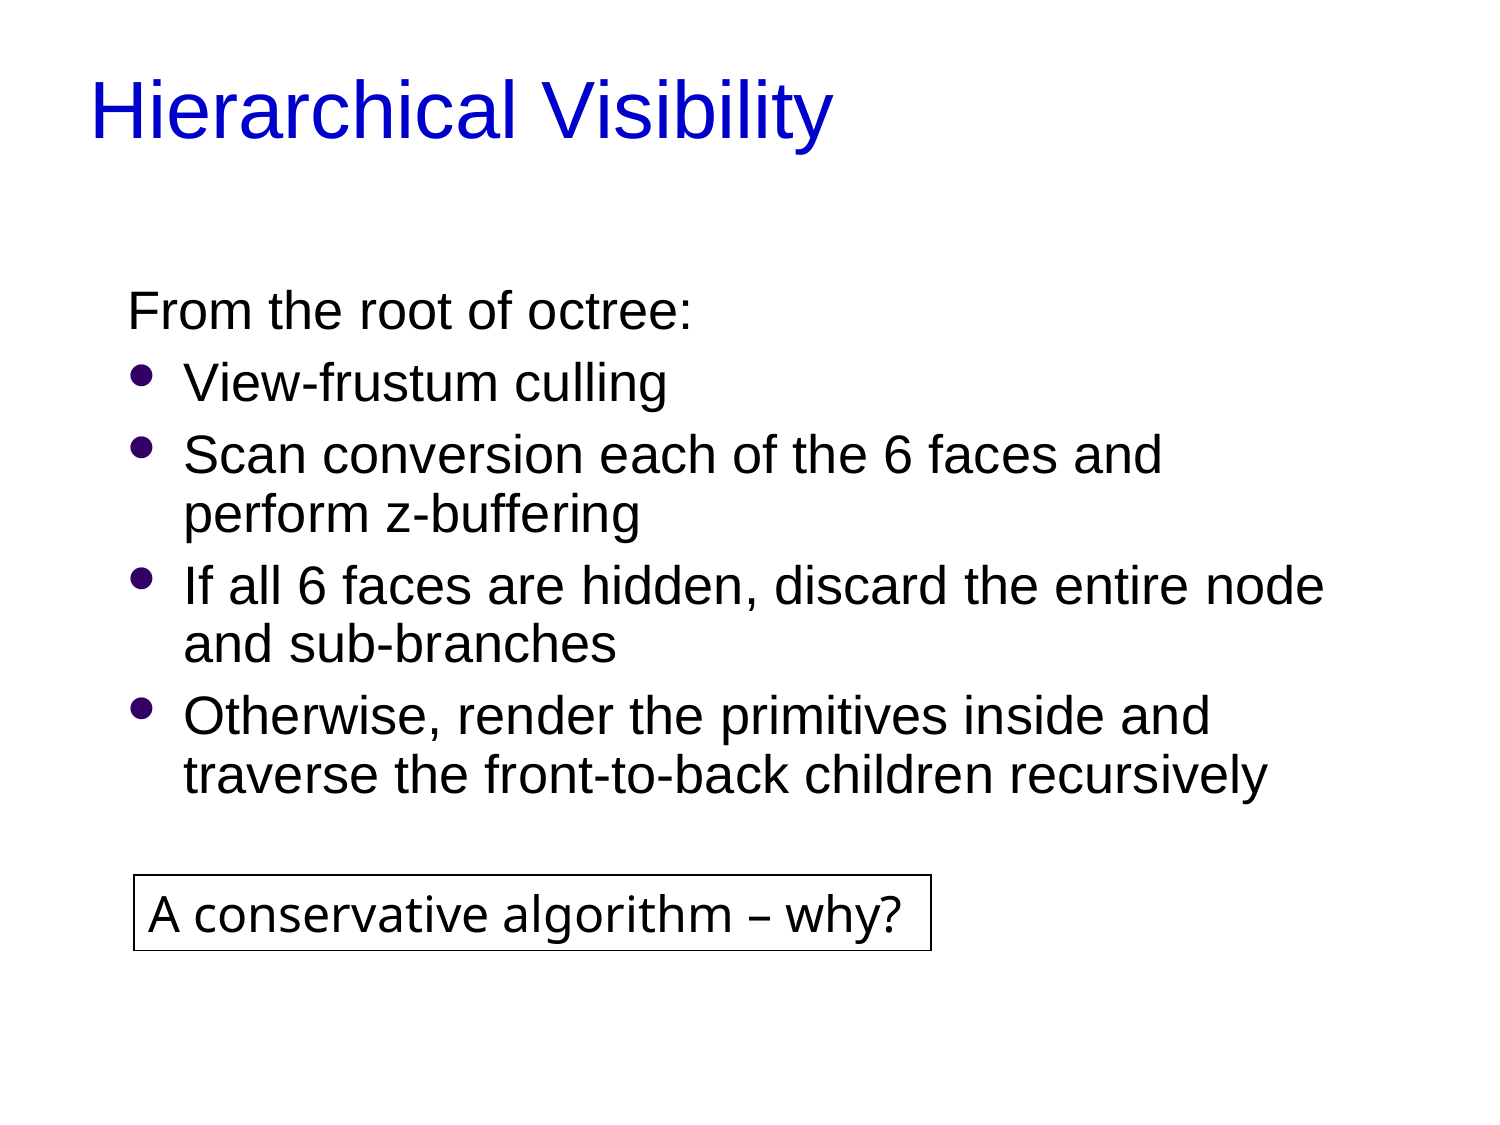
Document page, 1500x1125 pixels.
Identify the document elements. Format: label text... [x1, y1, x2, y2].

text_box A conservative algorithm – why? [133, 874, 932, 951]
title Hierarchical Visibility [74, 20, 1313, 163]
list From the root of octree: View-frustum culling Scan conversion each of the 6 faces and perform z-buffering If all 6 faces are hidden, discard the entire node and sub-branches Otherwise, render the primitives inside and traverse the front-to-back children recursively [112, 275, 1388, 951]
